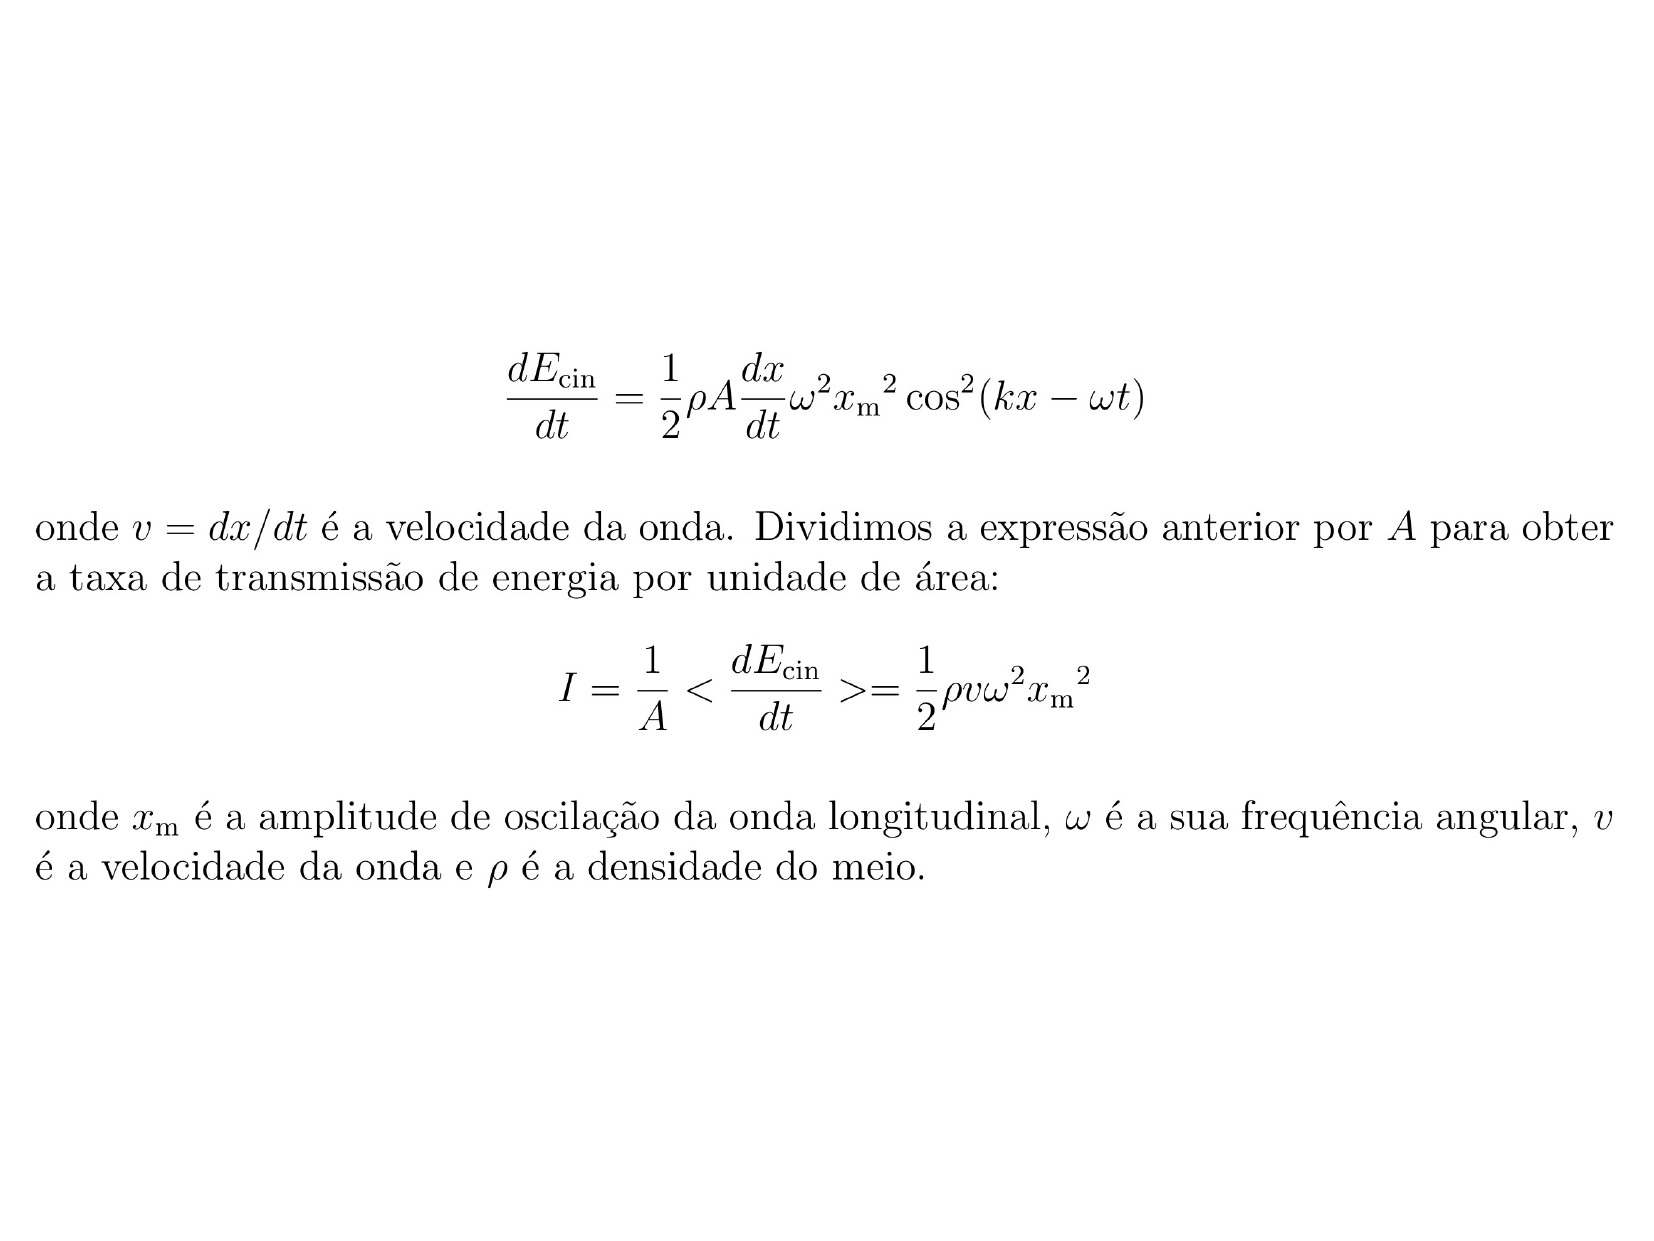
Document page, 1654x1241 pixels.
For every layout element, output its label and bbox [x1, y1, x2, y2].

picture [4, 318, 1648, 908]
